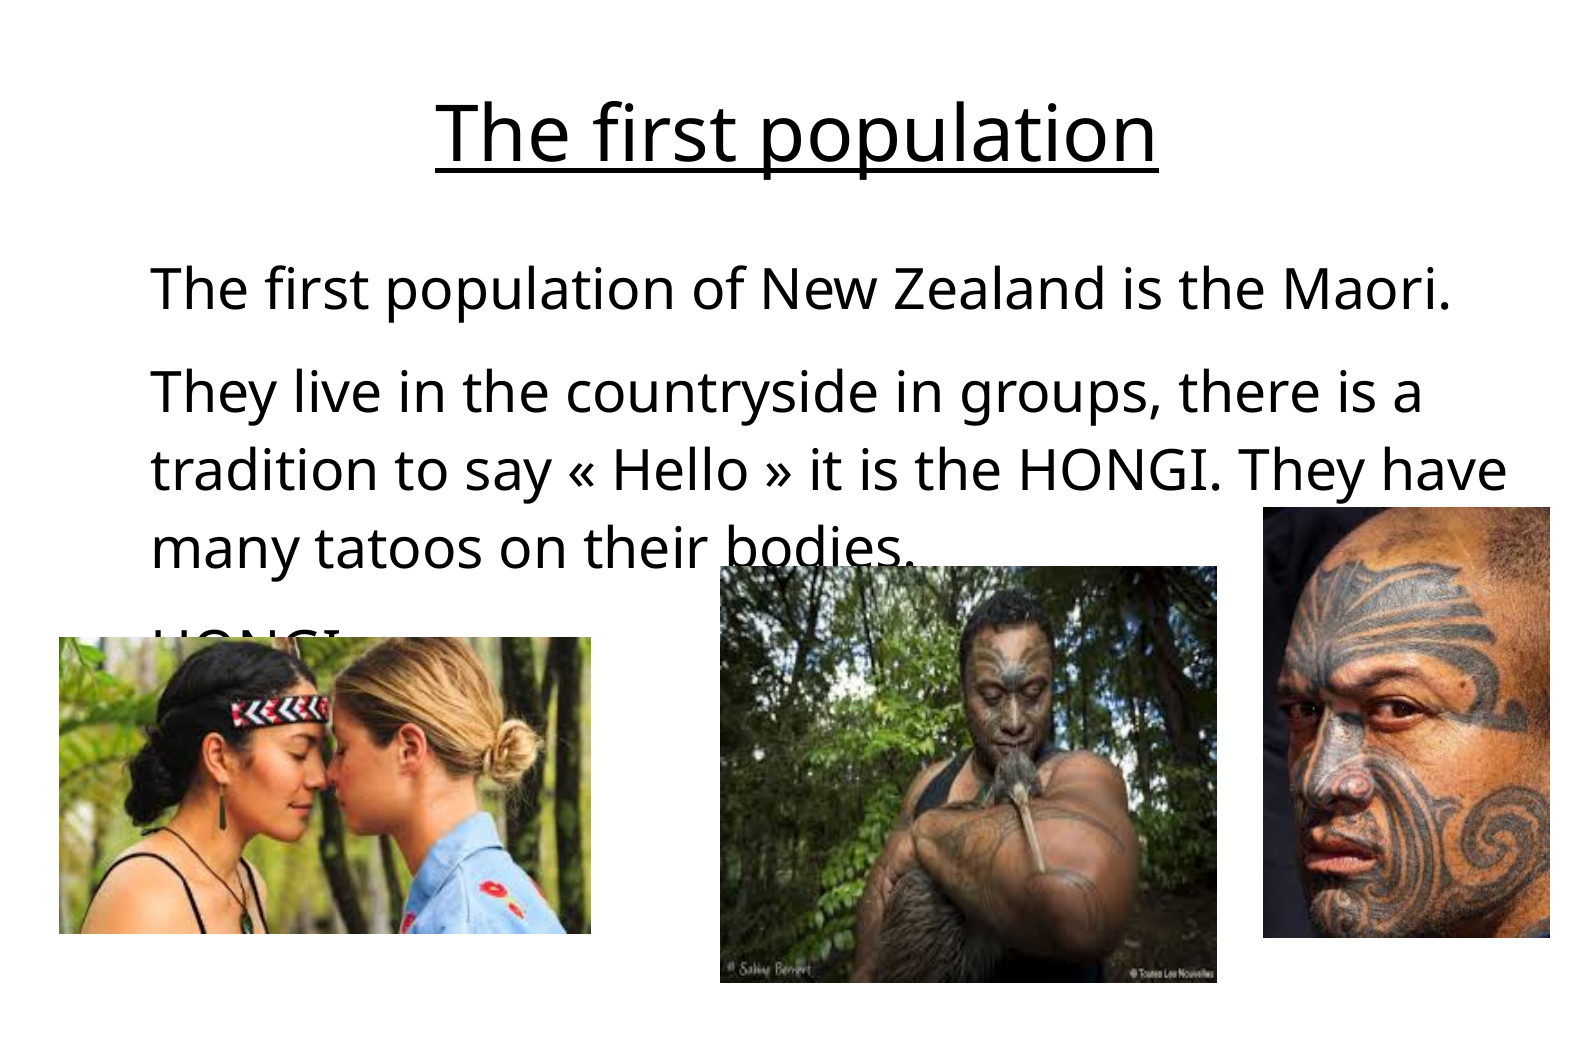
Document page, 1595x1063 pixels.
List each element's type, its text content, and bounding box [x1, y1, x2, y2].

title The first population [79, 42, 1515, 220]
picture [59, 637, 591, 934]
list The first population of New Zealand is the Maori. They live in the countryside in groups, there is a tradition to say « Hello » it is the HONGI. They have many tatoos on their bodies. HONGI [79, 248, 1515, 951]
picture [1263, 507, 1550, 938]
picture [720, 566, 1217, 983]
